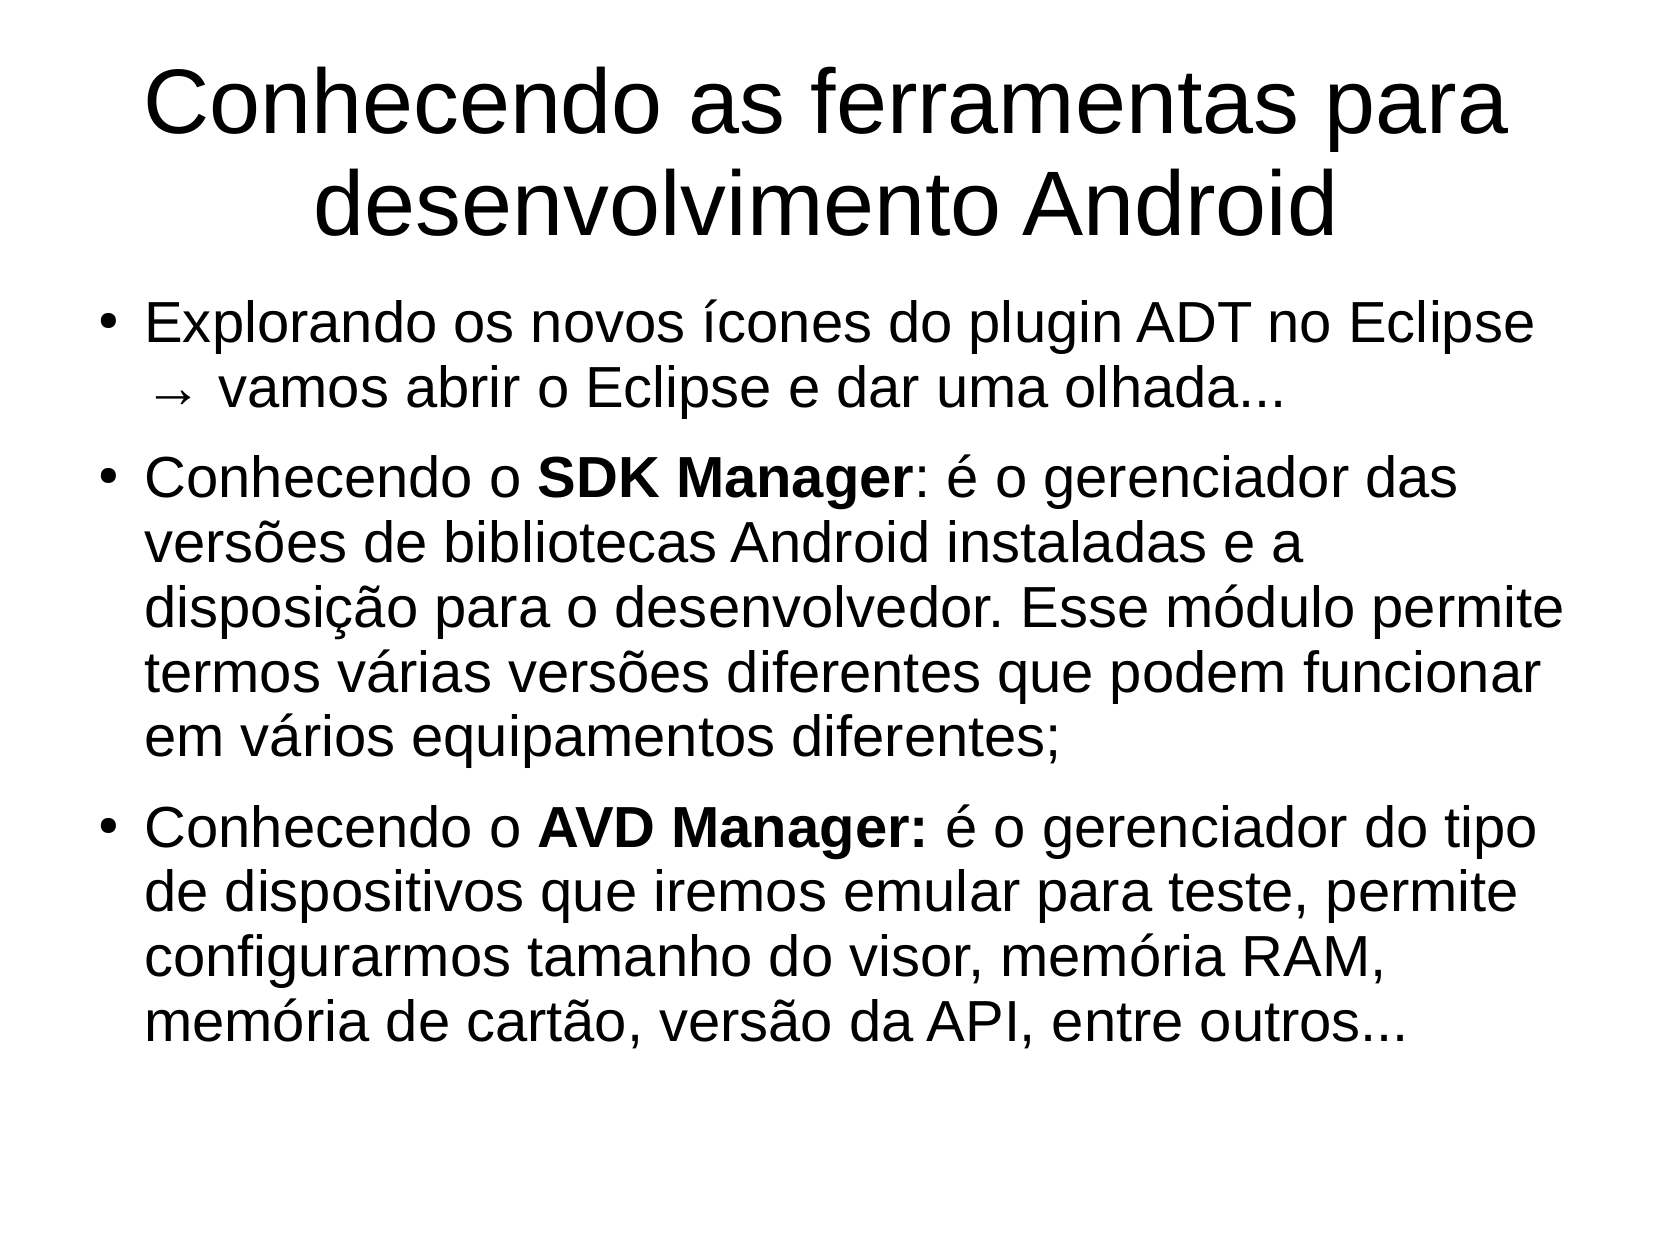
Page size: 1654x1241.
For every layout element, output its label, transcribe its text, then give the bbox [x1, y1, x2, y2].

title Conhecendo as ferramentas para desenvolvimento Android [82, 49, 1571, 257]
list Explorando os novos ícones do plugin ADT no Eclipse → vamos abrir o Eclipse e dar uma olhada... Conhecendo o SDK Manager: é o gerenciador das versões de bibliotecas Android instaladas e a disposição para o desenvolvedor. Esse módulo permite termos várias versões diferentes que podem funcionar em vários equipamentos diferentes; Conhecendo o AVD Manager: é o gerenciador do tipo de dispositivos que iremos emular para teste, permite configurarmos tamanho do visor, memória RAM, memória de cartão, versão da API, entre outros... [82, 290, 1571, 1109]
